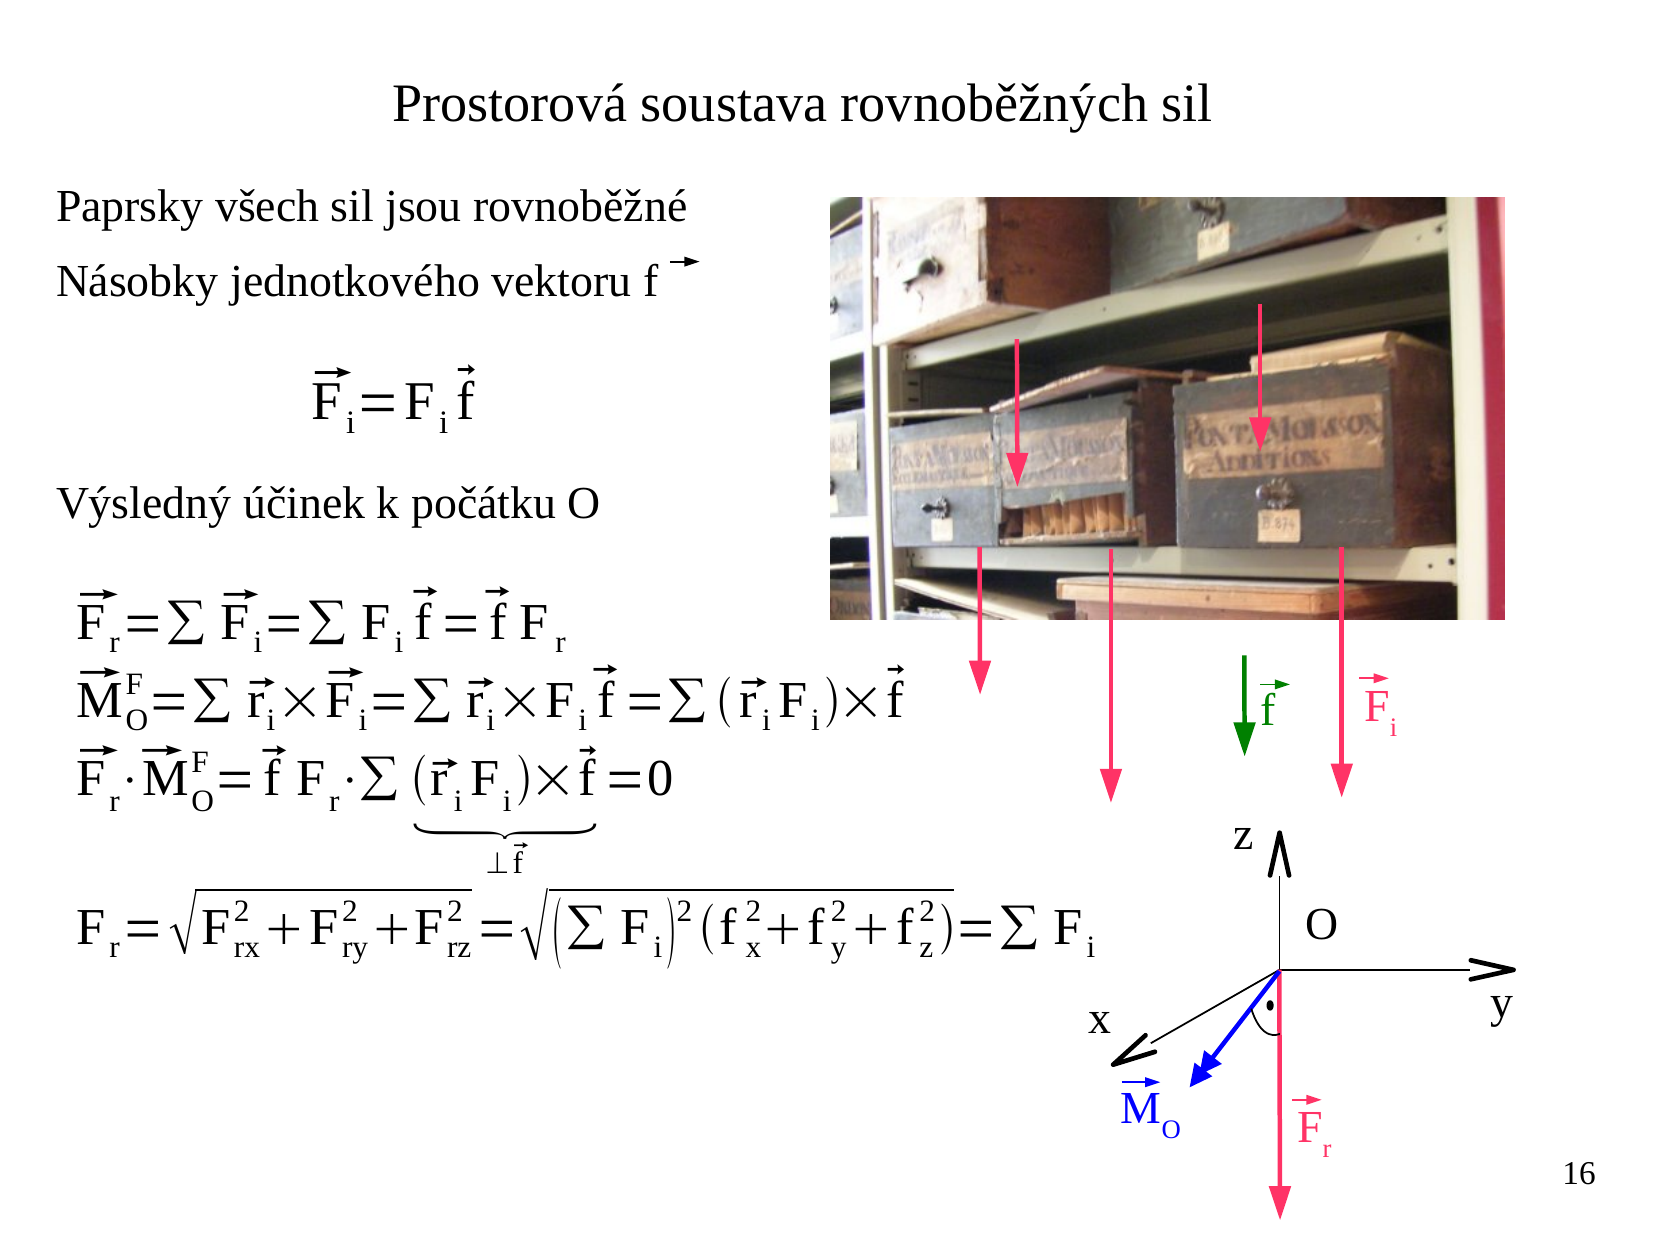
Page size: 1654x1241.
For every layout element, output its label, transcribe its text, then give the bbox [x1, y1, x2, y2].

text_box Fr [1297, 1102, 1348, 1168]
chart [756, 583, 1107, 972]
text_box y [1475, 969, 1498, 975]
title Prostorová soustava rovnoběžných sil [59, 7, 1548, 200]
list Paprsky všech sil jsou rovnoběžné Násobky jednotkového vektoru f Výsledný účinek k počátku O [56, 180, 756, 985]
text_box [1267, 1001, 1273, 1010]
text_box Fi [1364, 680, 1415, 746]
text_box f [1260, 684, 1312, 751]
picture [830, 197, 1505, 620]
text_box O [1290, 891, 1363, 962]
text_box y [1475, 969, 1565, 1041]
chart [287, 361, 491, 443]
text_box MO [1120, 1082, 1214, 1149]
text_box z [1218, 800, 1308, 872]
text_box x [1074, 984, 1163, 1056]
